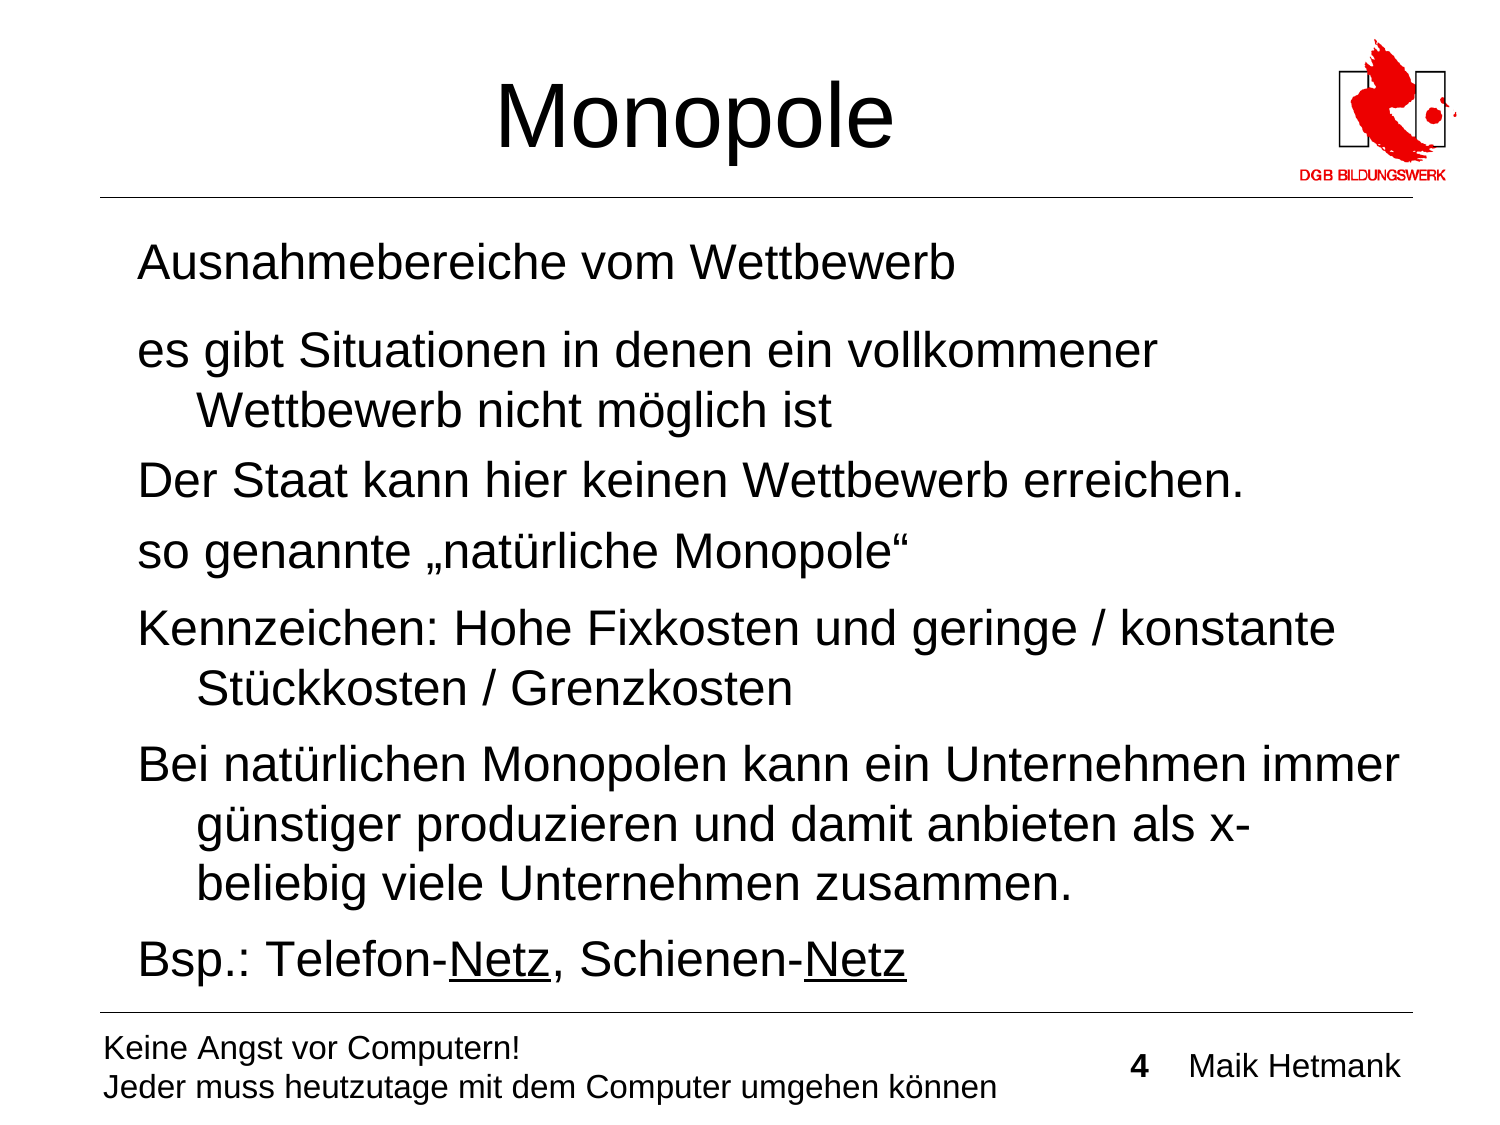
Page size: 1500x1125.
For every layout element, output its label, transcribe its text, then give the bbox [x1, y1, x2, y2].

text_box Ausnahmebereiche vom Wettbewerb [137, 230, 1407, 293]
picture [1299, 37, 1457, 181]
text_box es gibt Situationen in denen ein vollkommener Wettbewerb nicht möglich ist [137, 318, 1404, 435]
text_box Bsp.: Telefon-Netz, Schienen-Netz [137, 927, 1407, 991]
text_box so genannte „natürliche Monopole“ [137, 519, 1407, 579]
text_box Bei natürlichen Monopolen kann ein Unternehmen immer günstiger produzieren und damit anbieten als x-beliebig viele Unternehmen zusammen. [137, 732, 1407, 908]
title Monopole [87, 49, 1305, 175]
text_box Der Staat kann hier keinen Wettbewerb erreichen. [137, 448, 1407, 519]
text_box Kennzeichen: Hohe Fixkosten und geringe / konstante Stückkosten / Grenzkosten [137, 596, 1407, 712]
